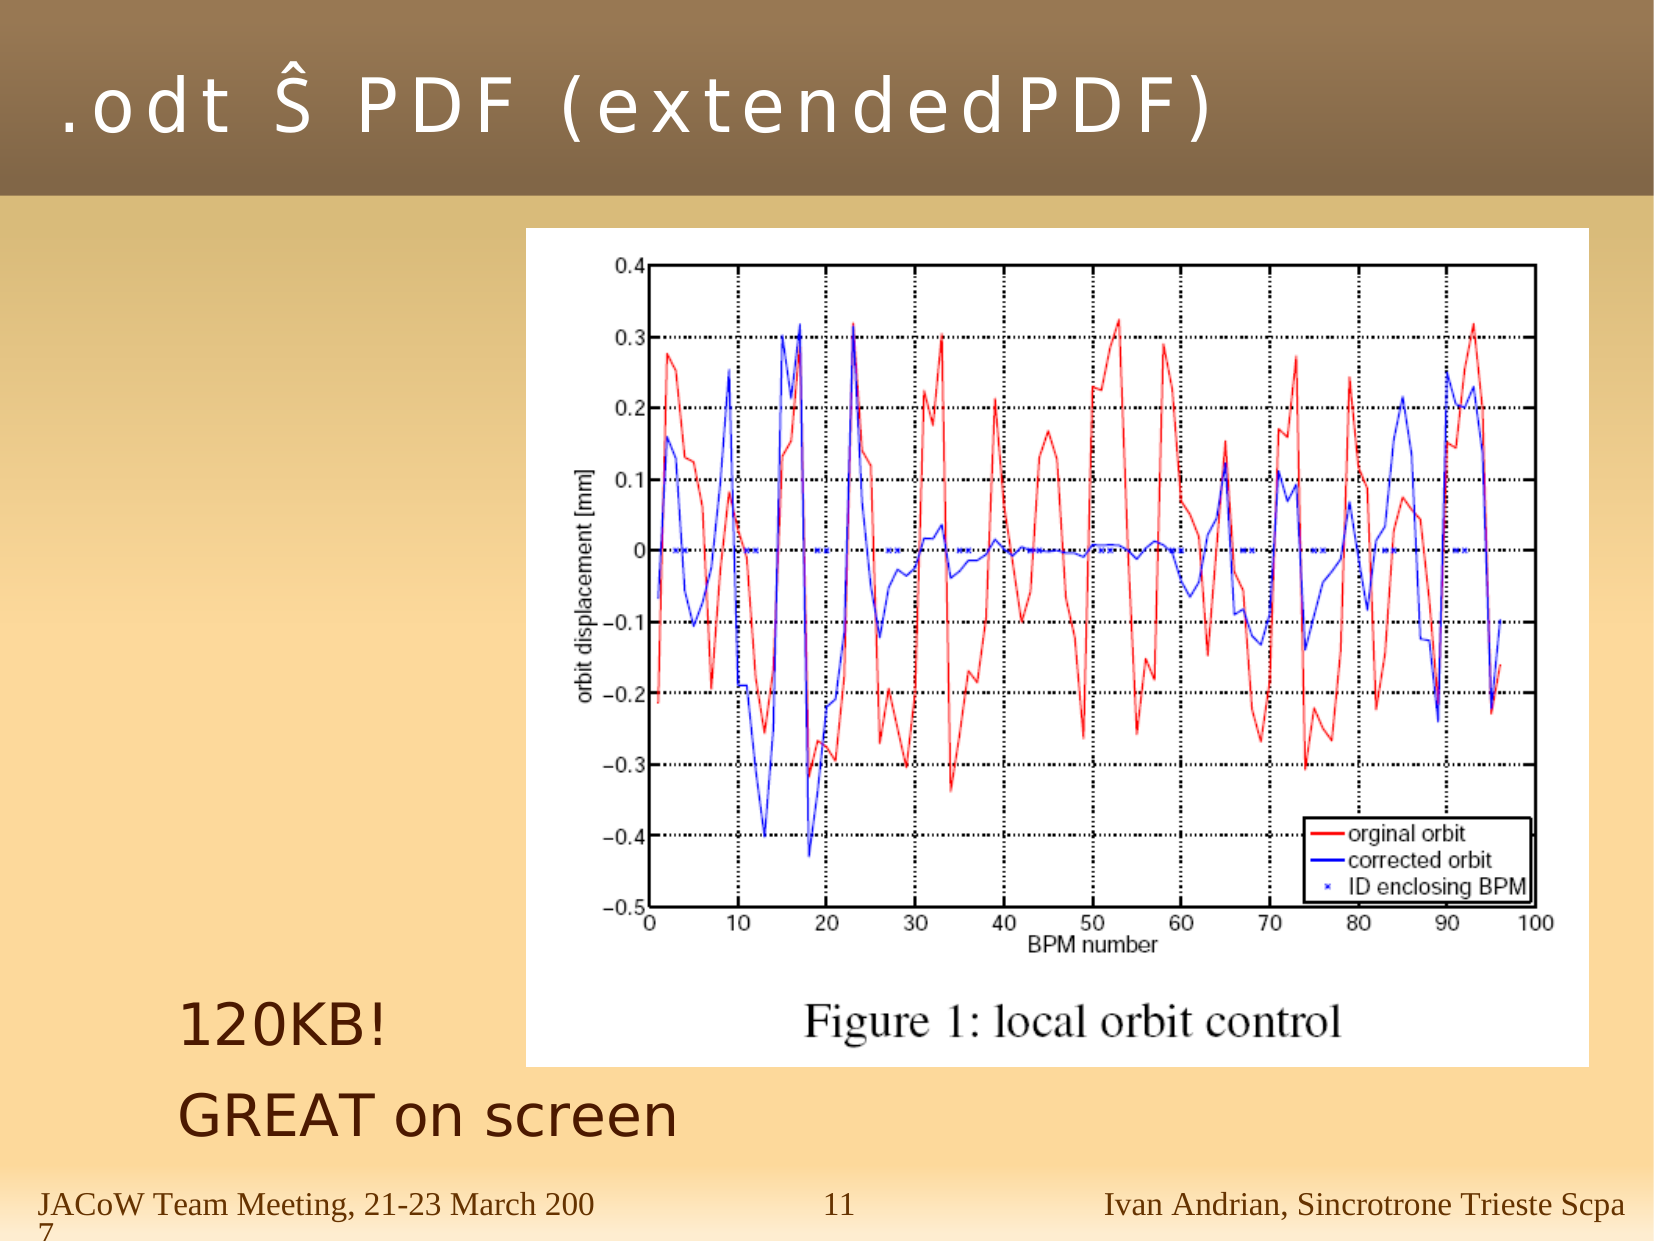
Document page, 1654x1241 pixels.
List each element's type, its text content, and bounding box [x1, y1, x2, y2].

title .odt Ŝ PDF (extendedPDF) [59, 29, 1595, 178]
list 120KB! GREAT on screen [82, 290, 1571, 1151]
picture [0, 0, 1654, 1241]
